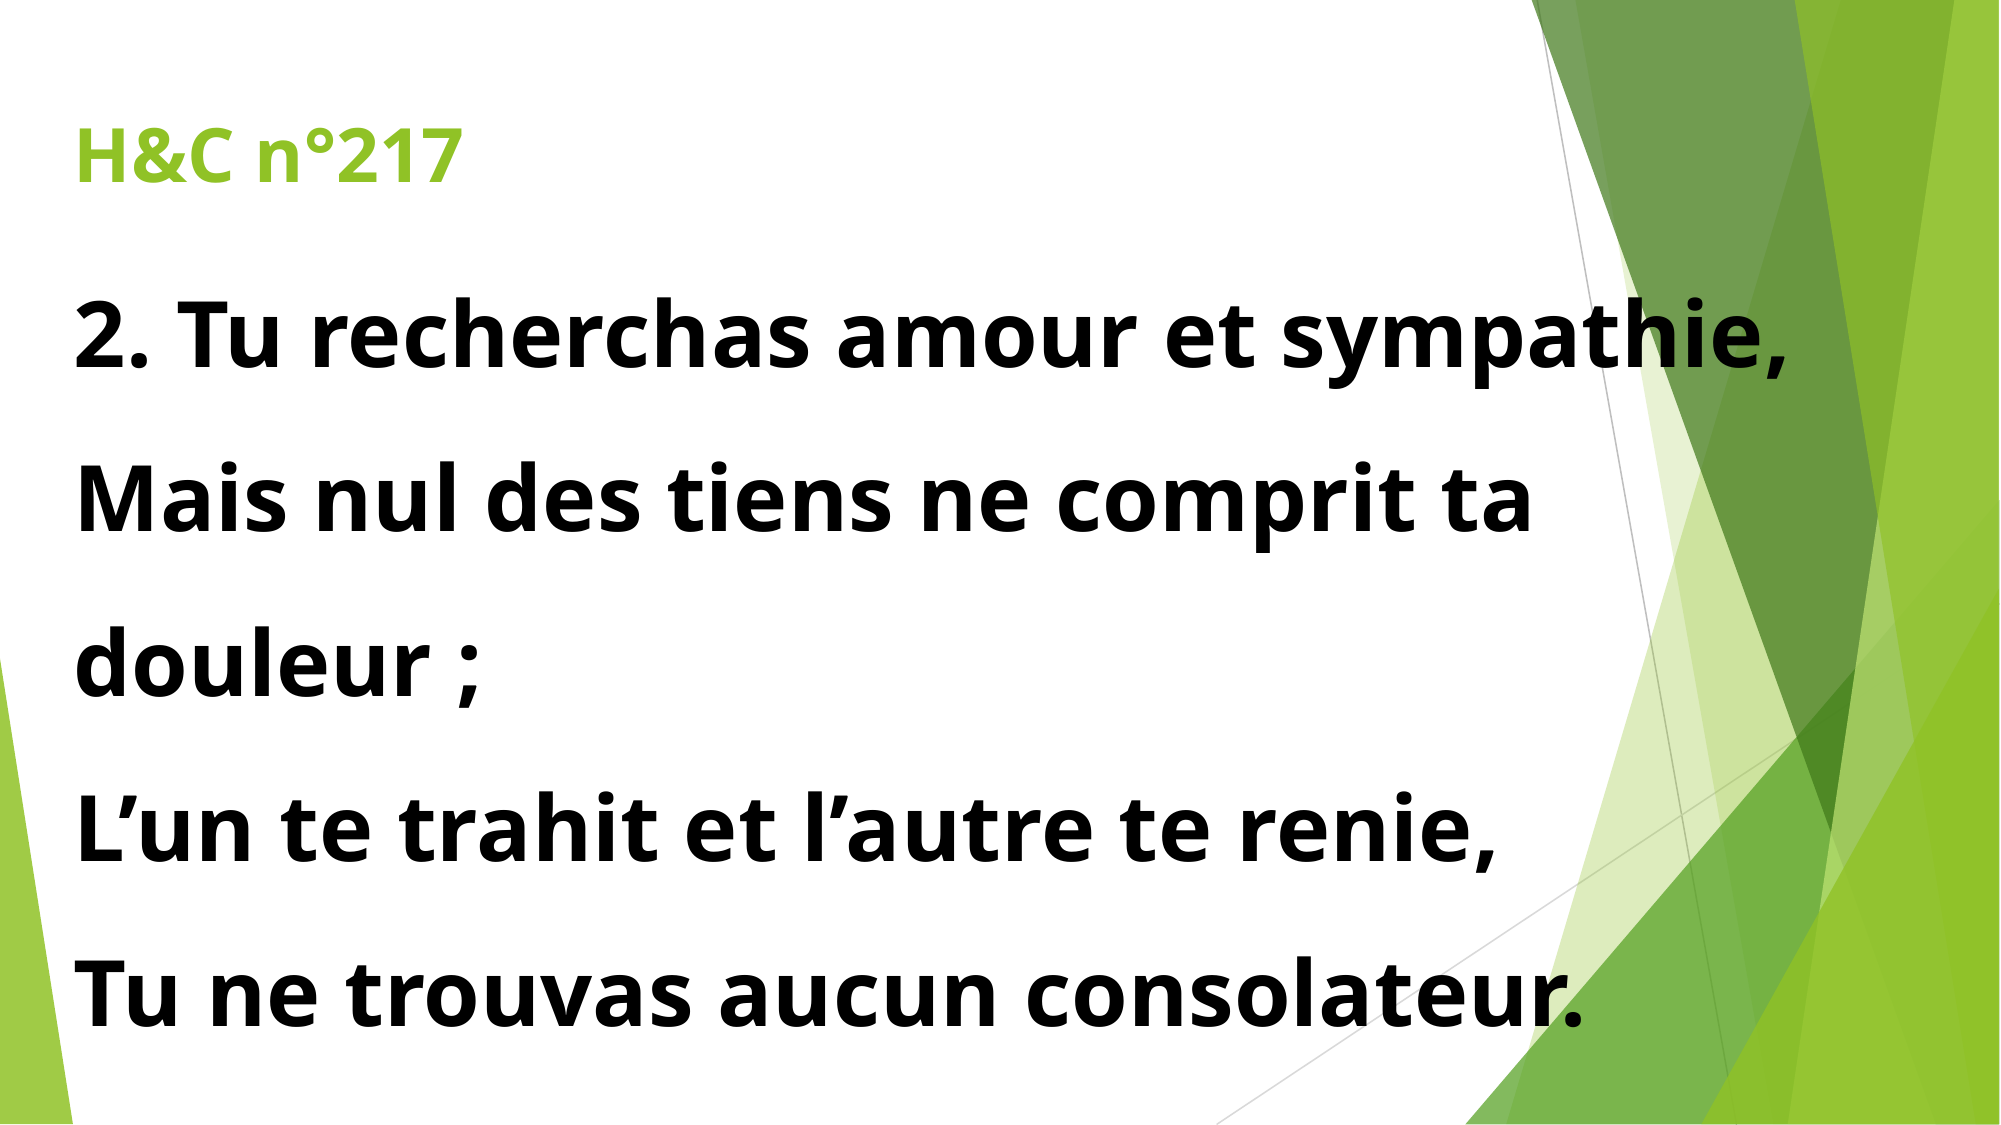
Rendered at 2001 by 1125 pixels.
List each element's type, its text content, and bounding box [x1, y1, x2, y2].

text_box 2. Tu recherchas amour et sympathie, Mais nul des tiens ne comprit ta douleur ; L’un te trahit et l’autre te renie, Tu ne trouvas aucun consolateur. [59, 213, 1973, 1037]
text_box H&C n°217 [59, 99, 1522, 213]
